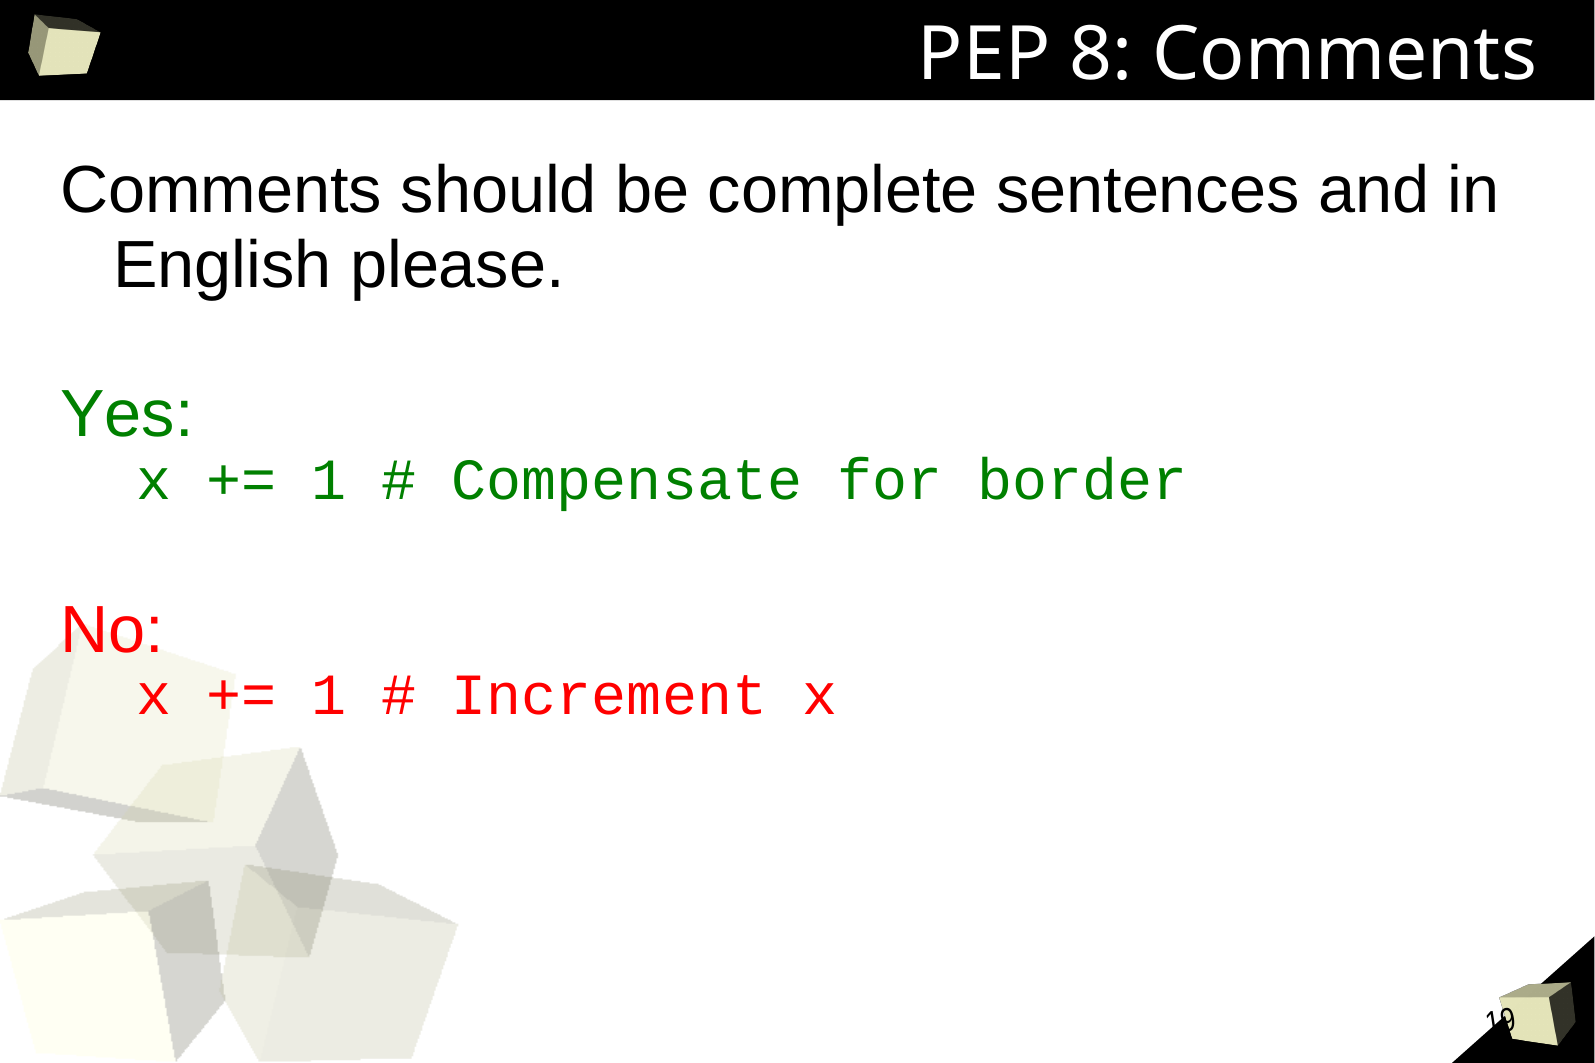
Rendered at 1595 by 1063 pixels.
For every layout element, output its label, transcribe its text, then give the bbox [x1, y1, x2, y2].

list Comments should be complete sentences and in English please. Yes: x += 1 # Compensate for border No: x += 1 # Increment x [42, 151, 1554, 1041]
picture [0, 623, 460, 1063]
title PEP 8: Comments [113, 0, 1538, 104]
